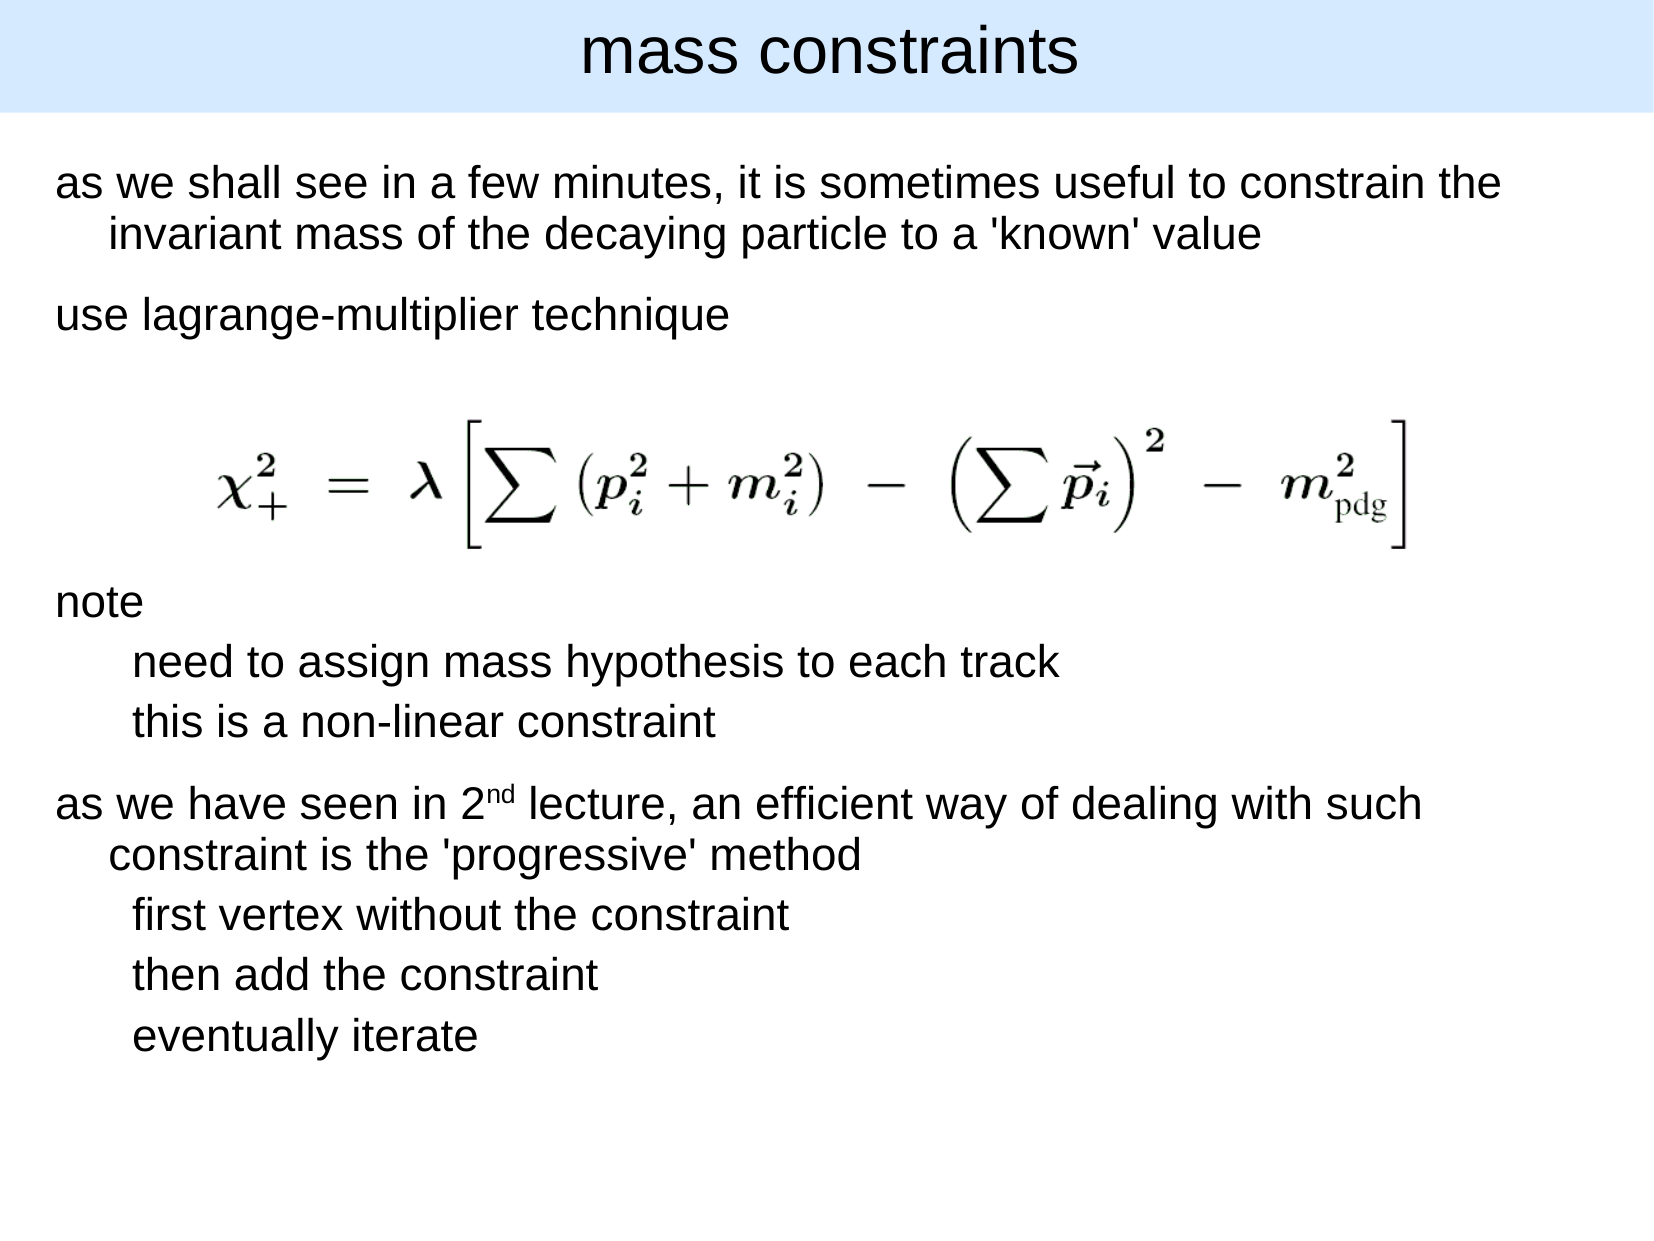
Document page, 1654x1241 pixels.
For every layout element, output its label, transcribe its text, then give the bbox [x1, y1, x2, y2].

list note need to assign mass hypothesis to each track this is a non-linear constraint as we have seen in 2nd lecture, an efficient way of dealing with such constraint is the 'progressive' method first vertex without the constraint then add the constraint eventually iterate [37, 575, 1613, 1195]
picture [213, 408, 1414, 559]
list as we shall see in a few minutes, it is sometimes useful to constrain the invariant mass of the decaying particle to a 'known' value use lagrange-multiplier technique [37, 156, 1613, 413]
title mass constraints [86, 0, 1576, 100]
